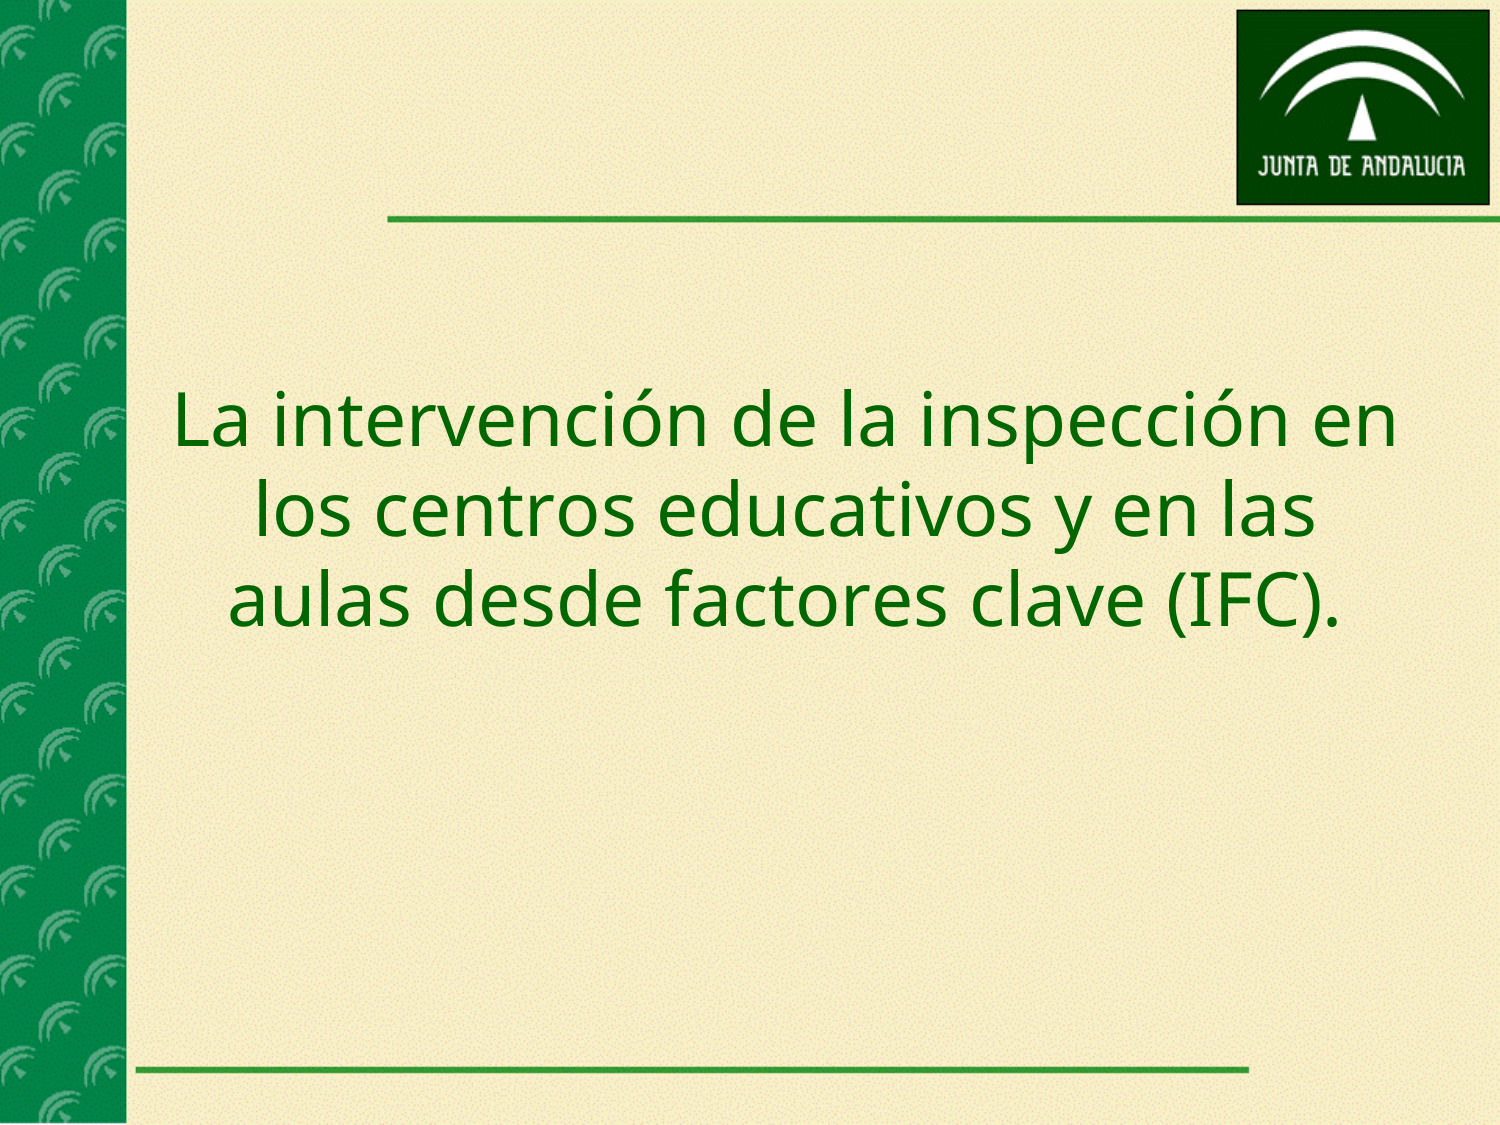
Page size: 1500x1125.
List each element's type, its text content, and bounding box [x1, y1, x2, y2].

picture [0, 0, 1500, 1125]
text_box La intervención de la inspección en los centros educativos y en las aulas desde factores clave (IFC). [147, 364, 1424, 650]
